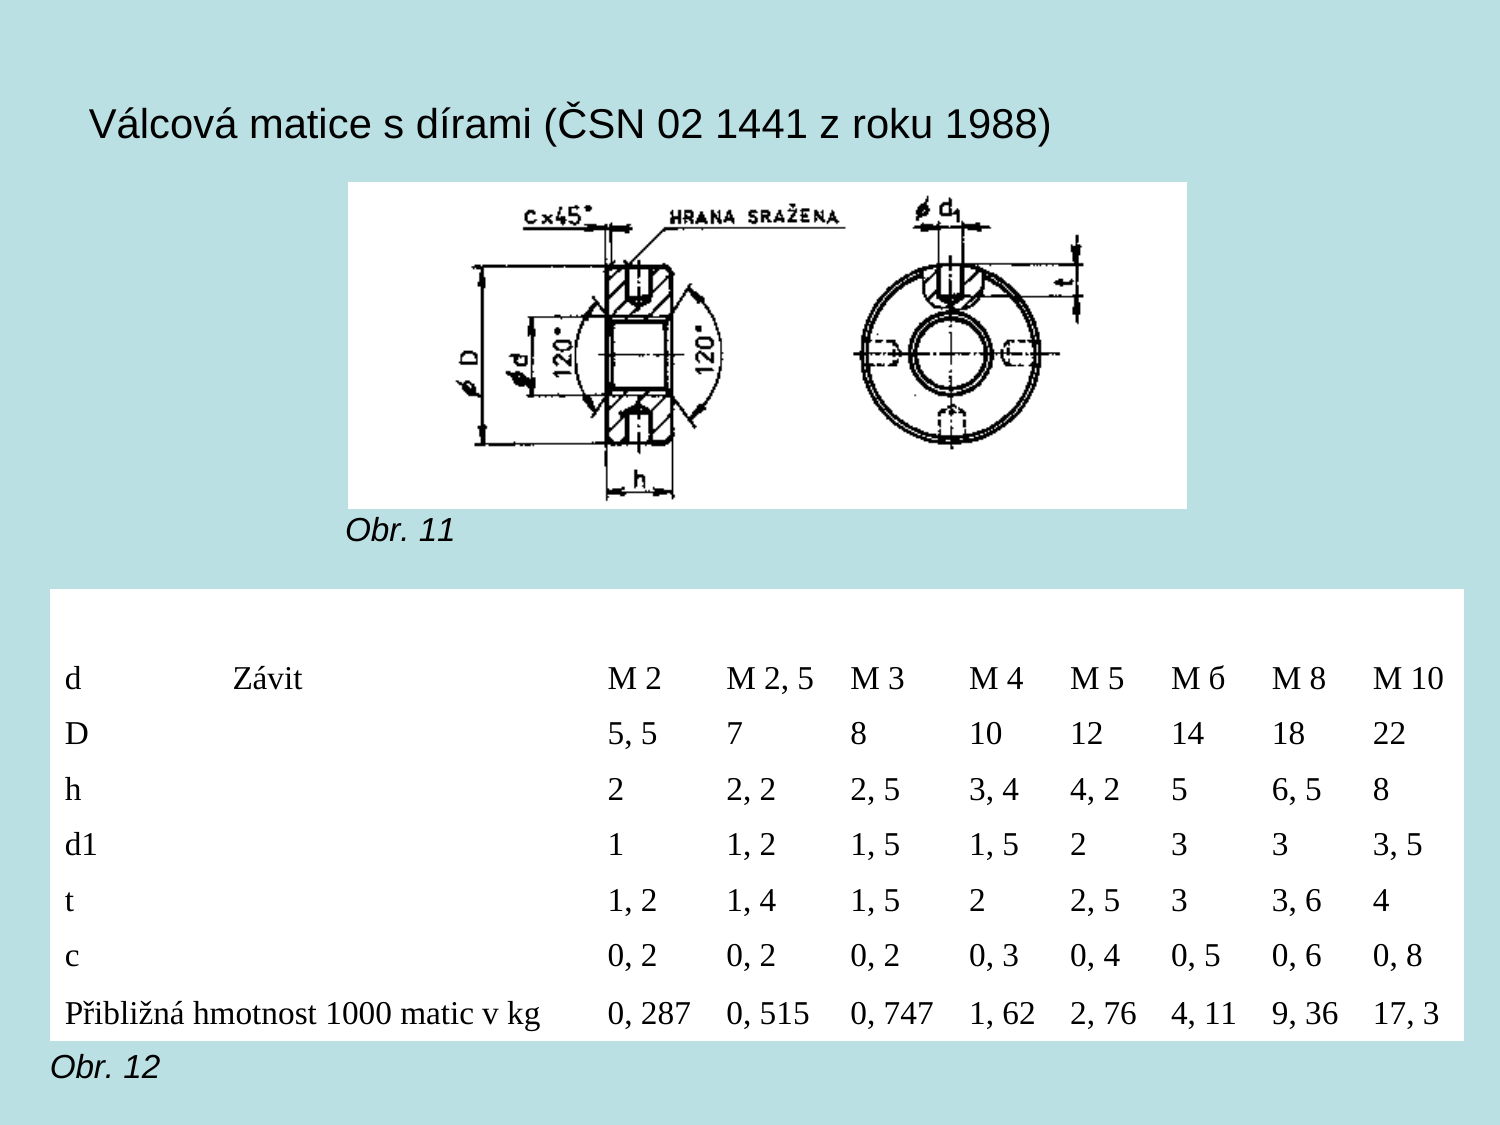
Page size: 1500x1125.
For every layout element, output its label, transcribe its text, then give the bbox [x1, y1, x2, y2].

table_cell 0, 2 [712, 926, 836, 981]
table_cell 4, 11 [1156, 981, 1257, 1041]
text_box Obr. 11 [345, 508, 483, 549]
table_header [1257, 589, 1358, 649]
table_cell 2 [1055, 815, 1156, 870]
table_cell M 3 [836, 649, 954, 704]
table_cell 0, 5 [1156, 926, 1257, 981]
table_cell 2 [954, 870, 1055, 926]
table_cell d1 [50, 815, 593, 870]
table_header [593, 589, 712, 649]
table_cell 0, 3 [954, 926, 1055, 981]
table_cell 6, 5 [1257, 759, 1358, 815]
table_cell 22 [1358, 704, 1464, 759]
table_cell 3, 4 [954, 759, 1055, 815]
table_header [1156, 589, 1257, 649]
table_cell 0, 4 [1055, 926, 1156, 981]
table_header [1055, 589, 1156, 649]
table_cell 0, 287 [593, 981, 712, 1041]
table_cell M 4 [954, 649, 1055, 704]
table_cell 5 [1156, 759, 1257, 815]
table_cell 12 [1055, 704, 1156, 759]
table_cell 2 [593, 759, 712, 815]
table_cell 9, 36 [1257, 981, 1358, 1041]
table_cell Přibližná hmotnost 1000 matic v kg [50, 981, 593, 1041]
picture [348, 182, 1187, 509]
table_cell 0, 6 [1257, 926, 1358, 981]
table_cell M 10 [1358, 649, 1464, 704]
table_cell M 2, 5 [712, 649, 836, 704]
table_cell 2, 2 [712, 759, 836, 815]
table_cell 1, 5 [836, 815, 954, 870]
table_cell d [50, 649, 218, 704]
table_cell M 5 [1055, 649, 1156, 704]
text_box Válcová matice s dírami (ČSN 02 1441 z roku 1988) [74, 89, 1500, 155]
table_cell 1, 5 [954, 815, 1055, 870]
table_cell с [50, 926, 593, 981]
text_box Obr. 12 [49, 1045, 187, 1086]
table_cell 0, 2 [836, 926, 954, 981]
table_cell M 2 [593, 649, 712, 704]
table_cell D [50, 704, 593, 759]
table_cell 8 [836, 704, 954, 759]
table_cell 0, 8 [1358, 926, 1464, 981]
table_header [218, 589, 593, 649]
table_cell 17, 3 [1358, 981, 1464, 1041]
table_cell 3 [1257, 815, 1358, 870]
table_cell 0, 747 [836, 981, 954, 1041]
table_cell 8 [1358, 759, 1464, 815]
table_cell 4 [1358, 870, 1464, 926]
table_header [1358, 589, 1464, 649]
table_cell Závit [218, 649, 593, 704]
table_cell 18 [1257, 704, 1358, 759]
table_cell 0, 515 [712, 981, 836, 1041]
table_cell 2, 5 [836, 759, 954, 815]
table_cell h [50, 759, 593, 815]
table_header [50, 589, 218, 649]
table_cell 0, 2 [593, 926, 712, 981]
table_cell 1, 4 [712, 870, 836, 926]
table_cell 1, 5 [836, 870, 954, 926]
table_cell t [50, 870, 593, 926]
table_cell 10 [954, 704, 1055, 759]
table_cell 5, 5 [593, 704, 712, 759]
table_cell 7 [712, 704, 836, 759]
table_cell 3 [1156, 815, 1257, 870]
table_cell 3, 6 [1257, 870, 1358, 926]
table_cell 1, 2 [712, 815, 836, 870]
table_cell 1, 2 [593, 870, 712, 926]
table_cell 3 [1156, 870, 1257, 926]
table_cell 4, 2 [1055, 759, 1156, 815]
table_header [712, 589, 836, 649]
table_cell M 8 [1257, 649, 1358, 704]
table_cell 2, 76 [1055, 981, 1156, 1041]
table_cell М б [1156, 649, 1257, 704]
table_cell 1, 62 [954, 981, 1055, 1041]
table_header [954, 589, 1055, 649]
table_cell 1 [593, 815, 712, 870]
table_cell 3, 5 [1358, 815, 1464, 870]
table_cell 2, 5 [1055, 870, 1156, 926]
table_header [836, 589, 954, 649]
table_cell 14 [1156, 704, 1257, 759]
